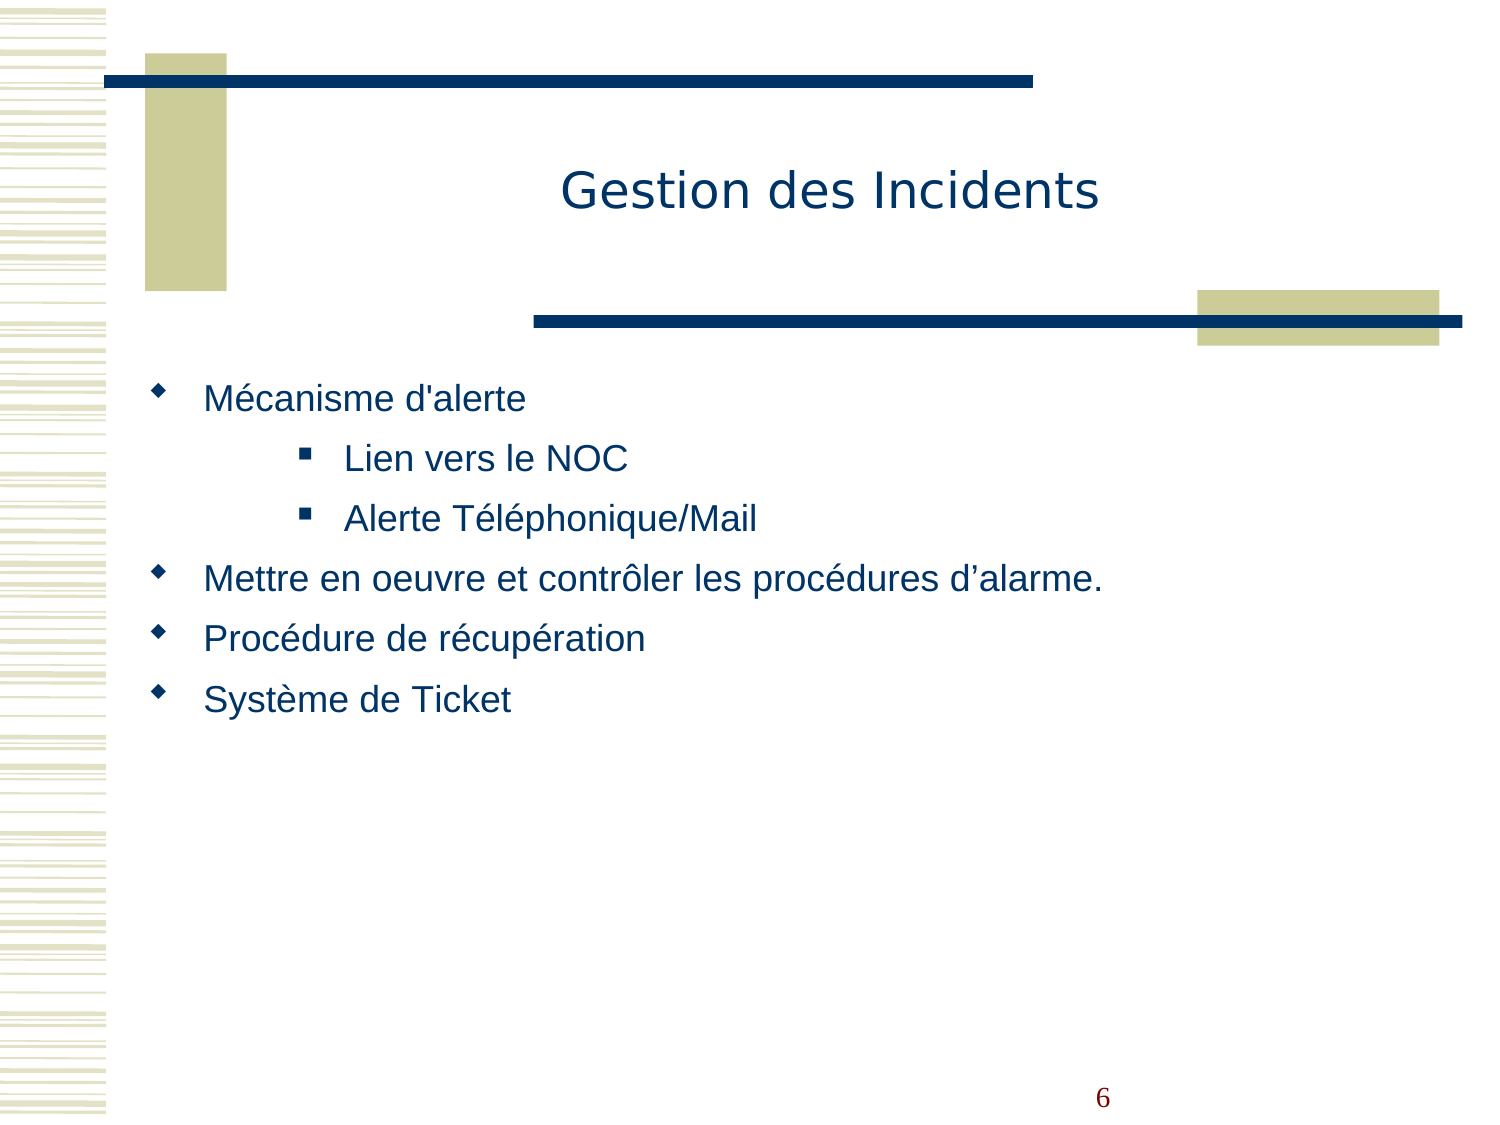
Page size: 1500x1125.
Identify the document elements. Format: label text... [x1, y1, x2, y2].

list Mécanisme d'alerte Lien vers le NOC Alerte Téléphonique/Mail Mettre en oeuvre et contrôler les procédures d’alarme. Procédure de récupération Système de Ticket [132, 363, 1440, 1001]
title Gestion des Incidents [225, 99, 1437, 289]
